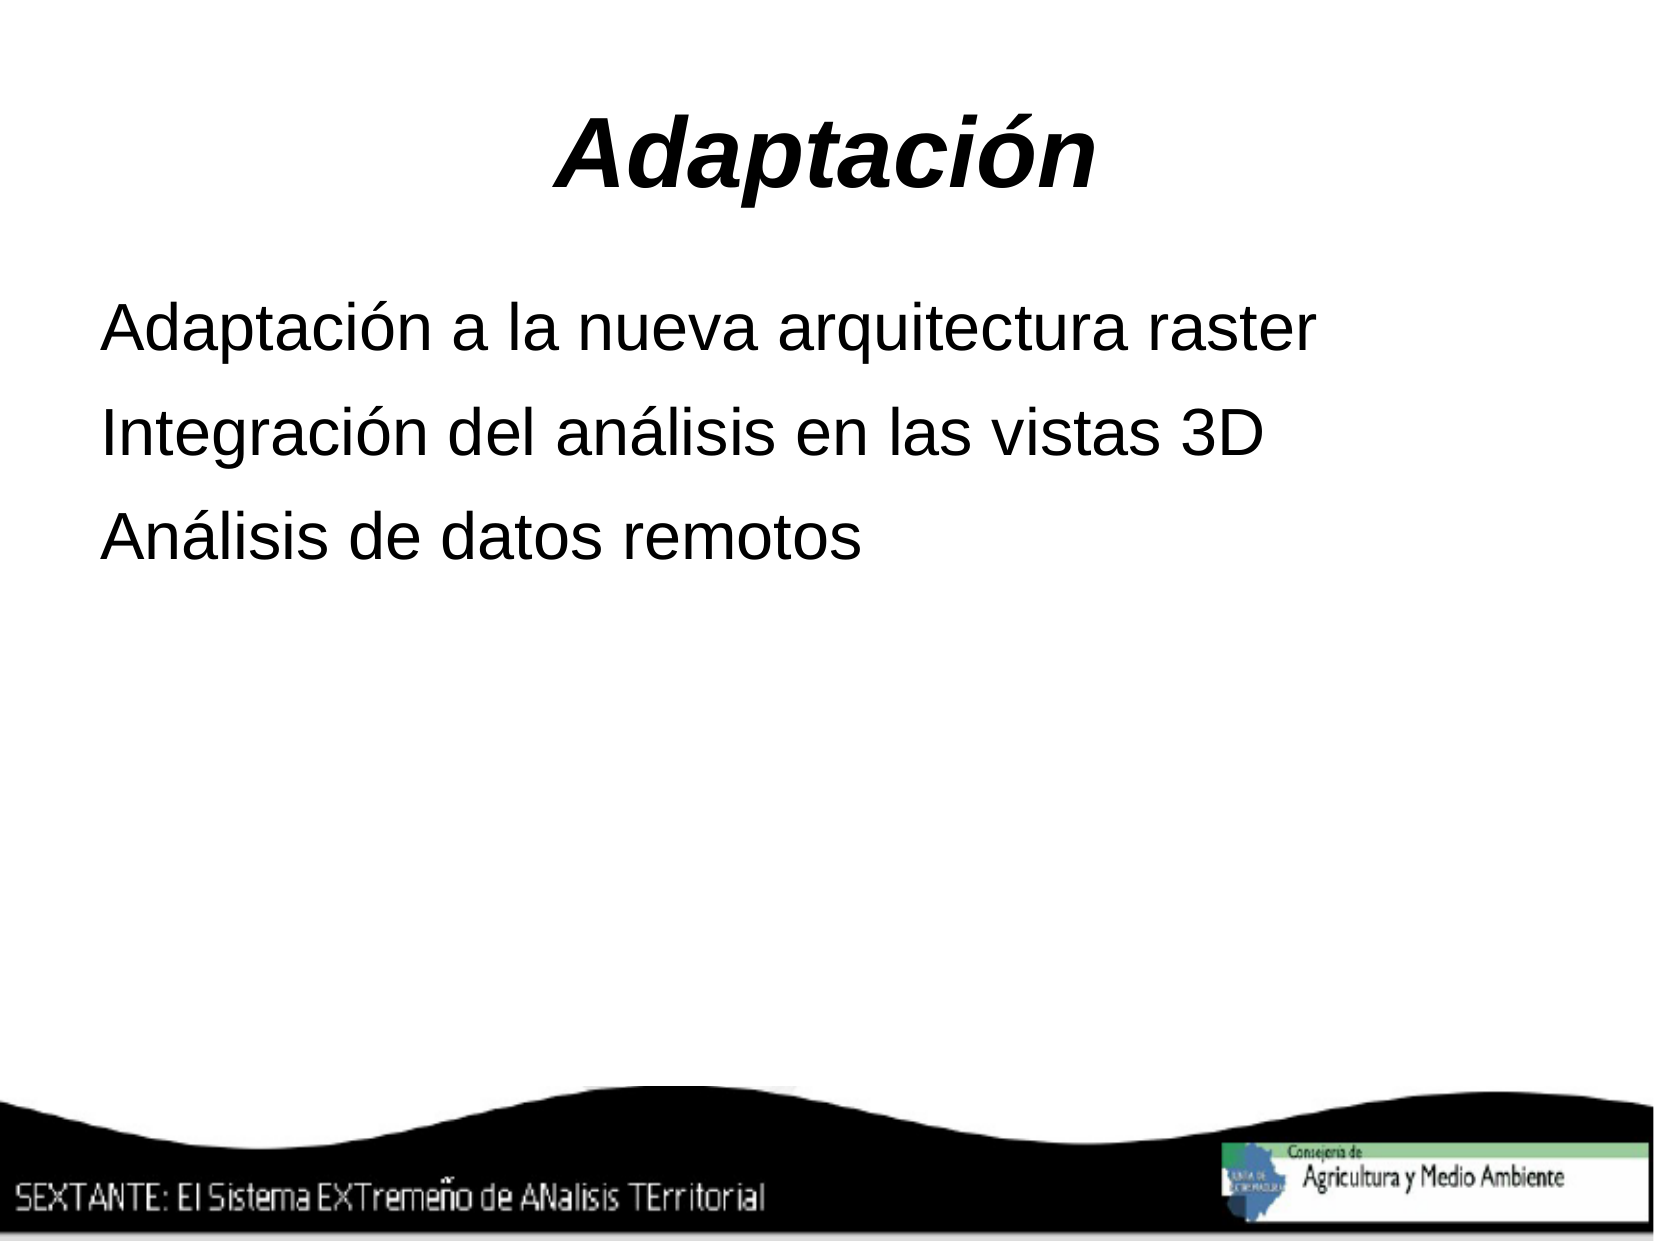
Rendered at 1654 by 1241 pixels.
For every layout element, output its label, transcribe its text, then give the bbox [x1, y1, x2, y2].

picture [0, 1086, 1654, 1241]
list Adaptación a la nueva arquitectura raster Integración del análisis en las vistas 3D Análisis de datos remotos [82, 290, 1571, 1109]
title Adaptación [82, 49, 1571, 257]
